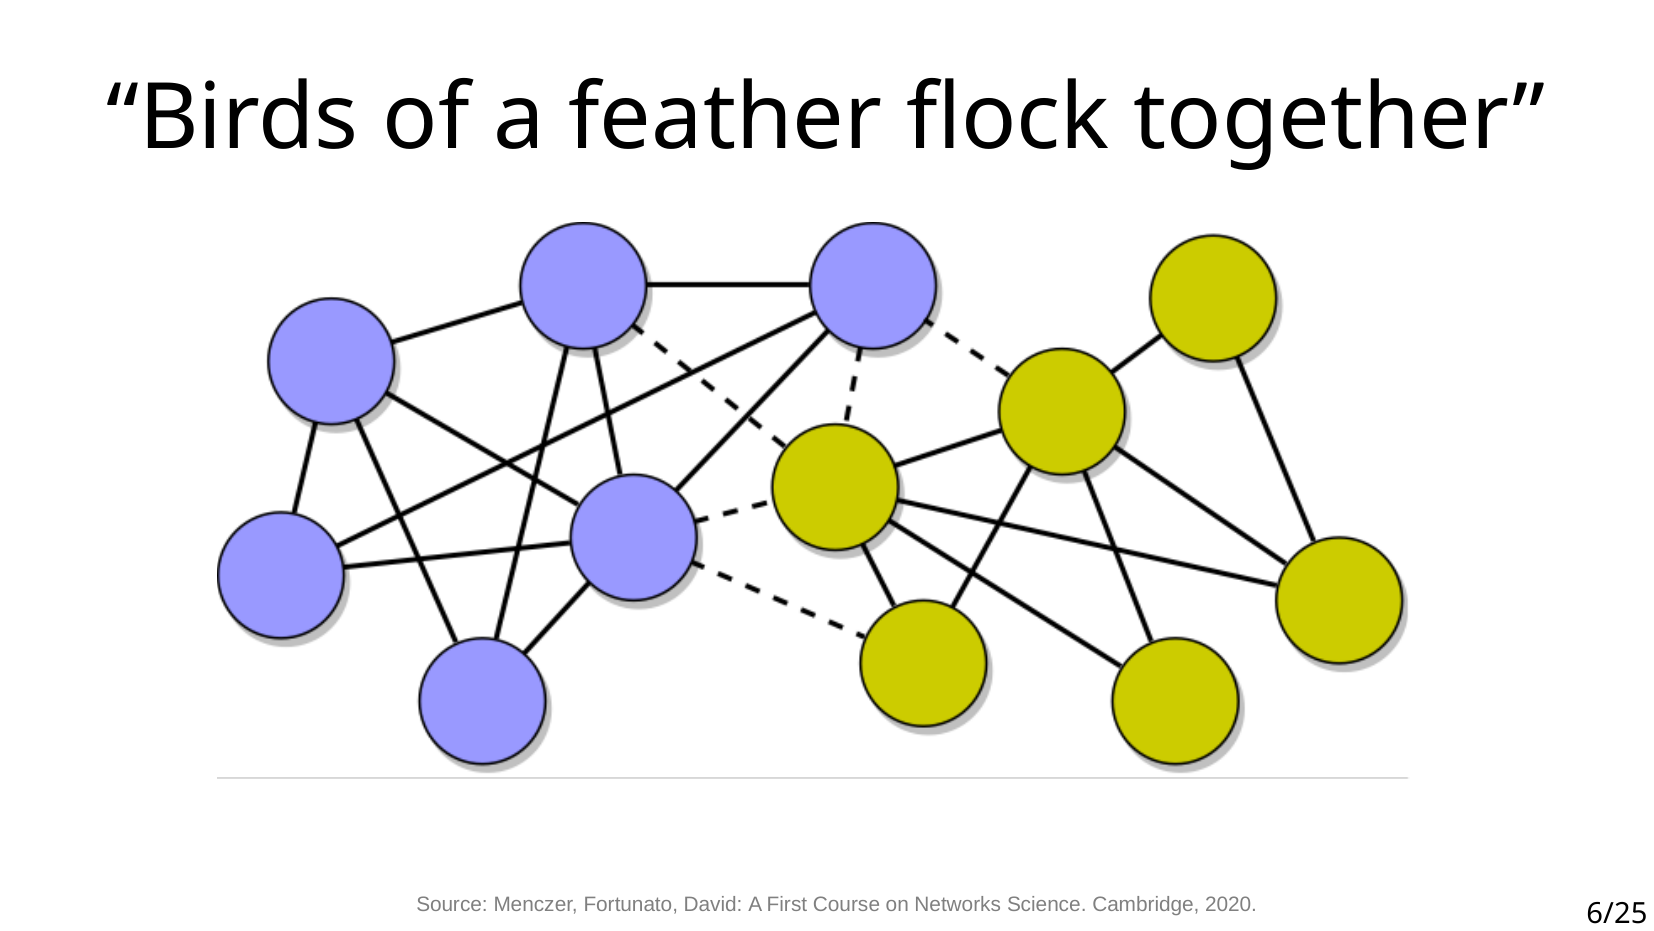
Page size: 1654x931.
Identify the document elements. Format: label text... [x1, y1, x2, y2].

title “Birds of a feather flock together” [82, 1, 1571, 226]
text_box Source: Menczer, Fortunato, David: A First Course on Networks Science. Cambridge, 2020. [303, 885, 1370, 931]
picture [217, 222, 1411, 781]
